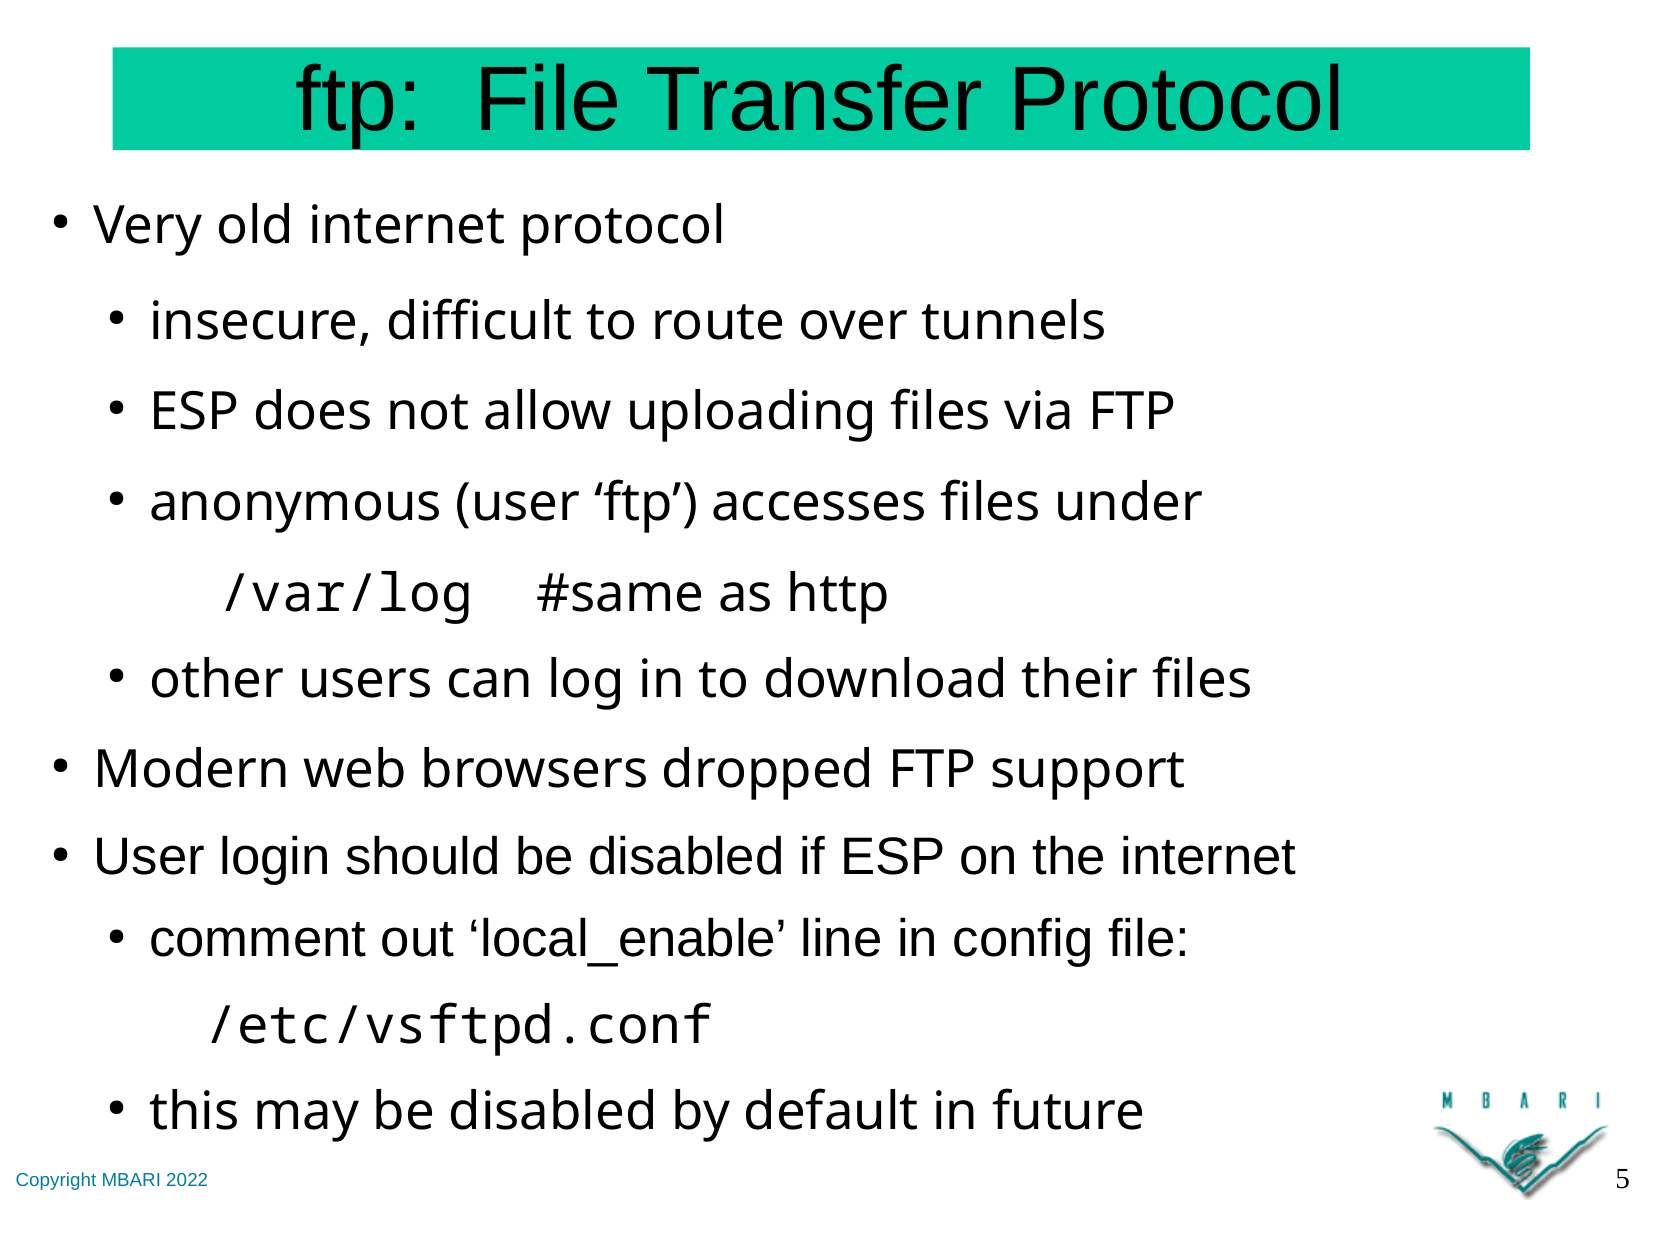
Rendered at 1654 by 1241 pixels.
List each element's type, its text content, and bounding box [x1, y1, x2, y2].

list Very old internet protocol insecure, difficult to route over tunnels ESP does not allow uploading files via FTP anonymous (user ‘ftp’) accesses files under /var/log #same as http other users can log in to download their files Modern web browsers dropped FTP support User login should be disabled if ESP on the internet comment out ‘local_enable’ line in config file: /etc/vsftpd.conf this may be disabled by default in future [37, 187, 1613, 1156]
title ftp: File Transfer Protocol [112, 47, 1530, 151]
picture [1426, 1156, 1613, 1200]
